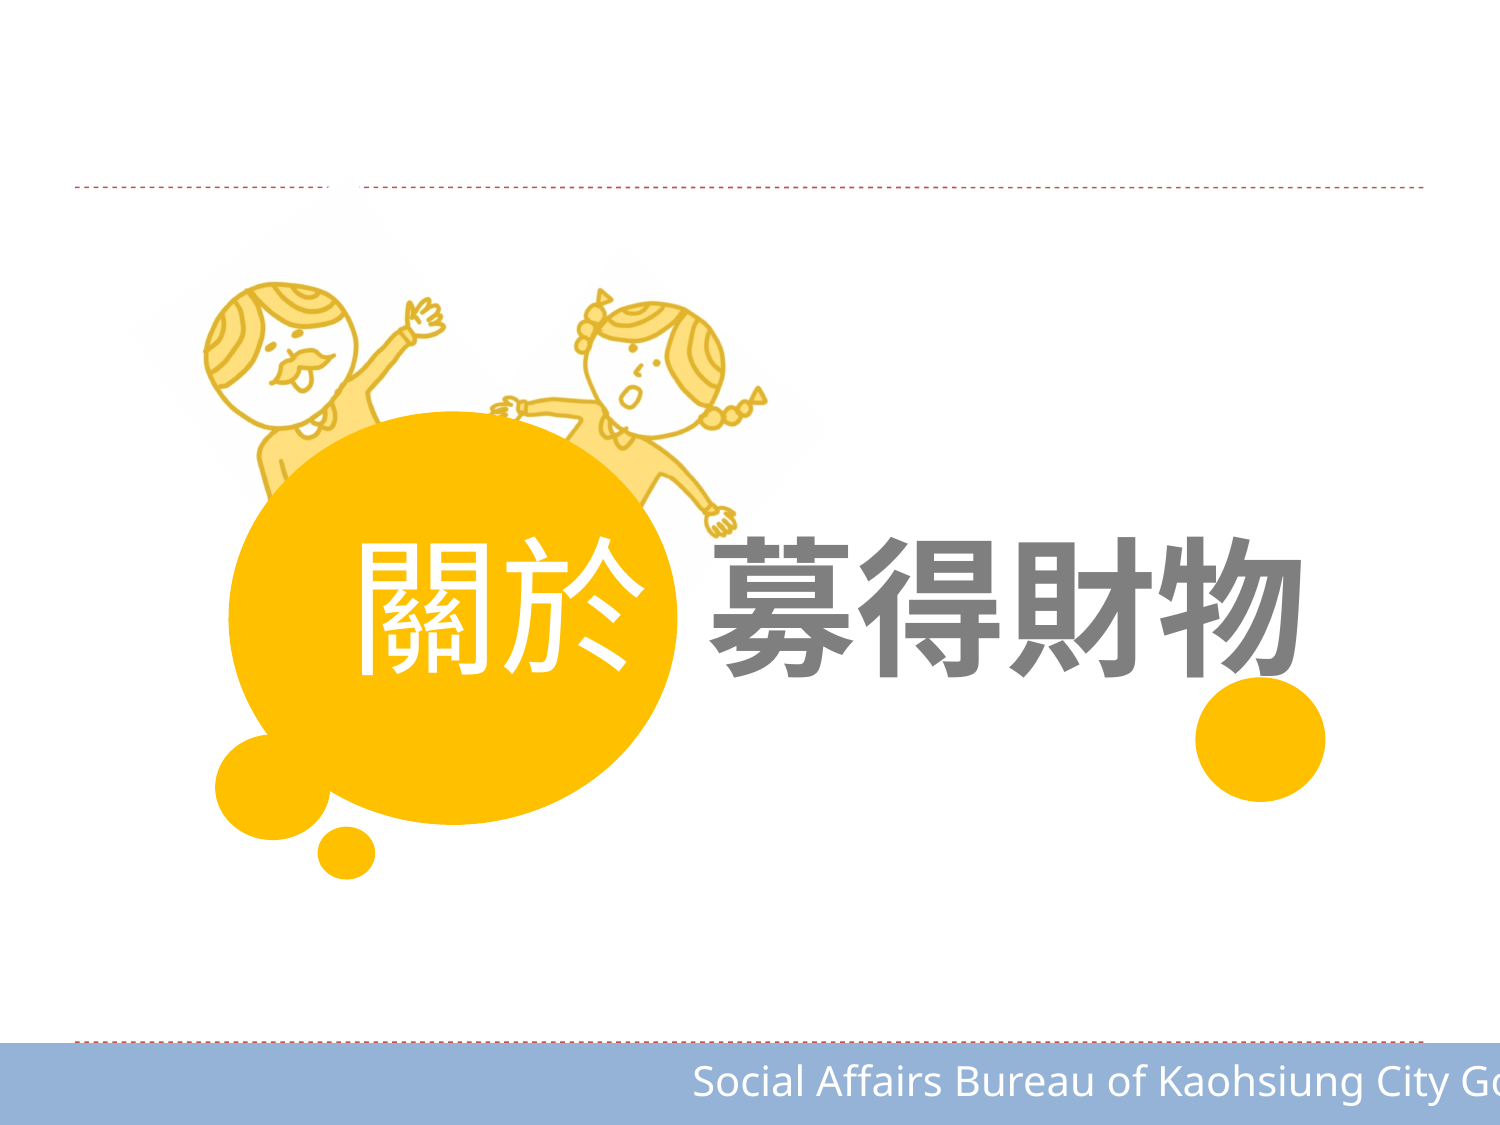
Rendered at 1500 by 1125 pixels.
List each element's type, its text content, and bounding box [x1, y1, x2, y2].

text_box Social Affairs Bureau of Kaohsiung City Government [0, 1043, 1500, 1125]
text_box [215, 707, 656, 841]
picture [126, 172, 832, 507]
text_box 關於 [334, 505, 1162, 706]
text_box [317, 826, 376, 880]
list 募得財物 [144, 507, 1495, 707]
text_box [1195, 677, 1326, 802]
text_box [263, 411, 641, 507]
